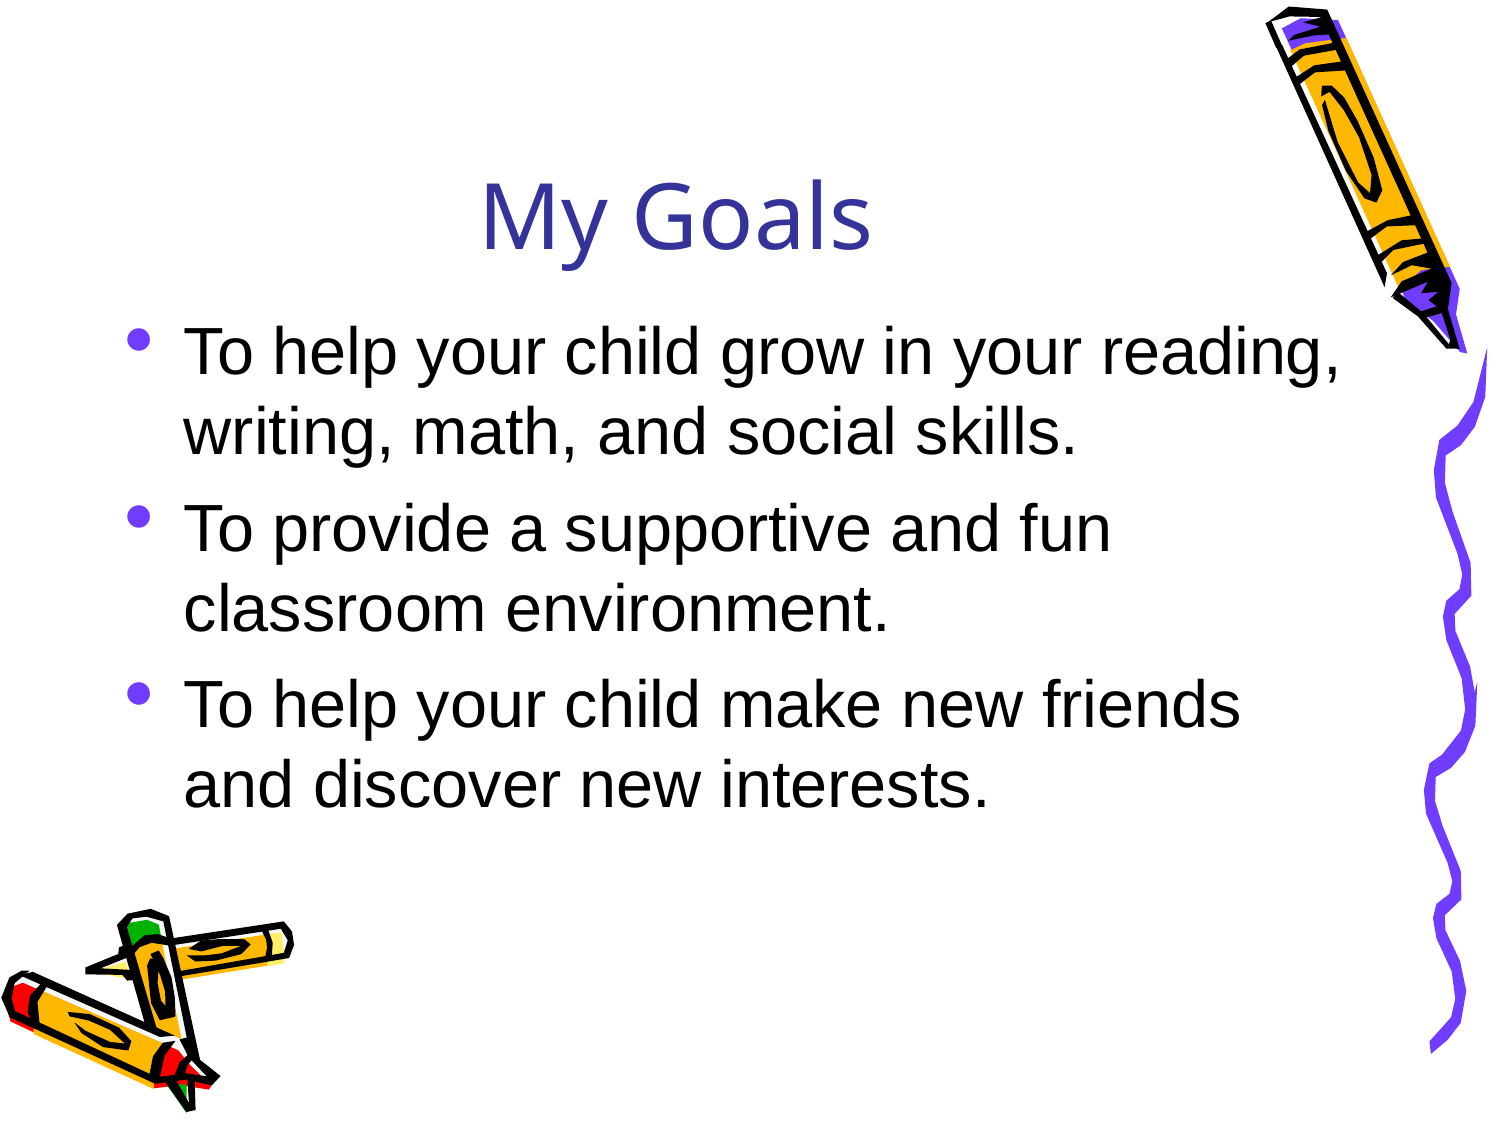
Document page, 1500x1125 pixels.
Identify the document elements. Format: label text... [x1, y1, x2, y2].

list To help your child grow in your reading, writing, math, and social skills. To provide a supportive and fun classroom environment. To help your child make new friends and discover new interests. [112, 299, 1375, 901]
title My Goals [112, 62, 1240, 275]
